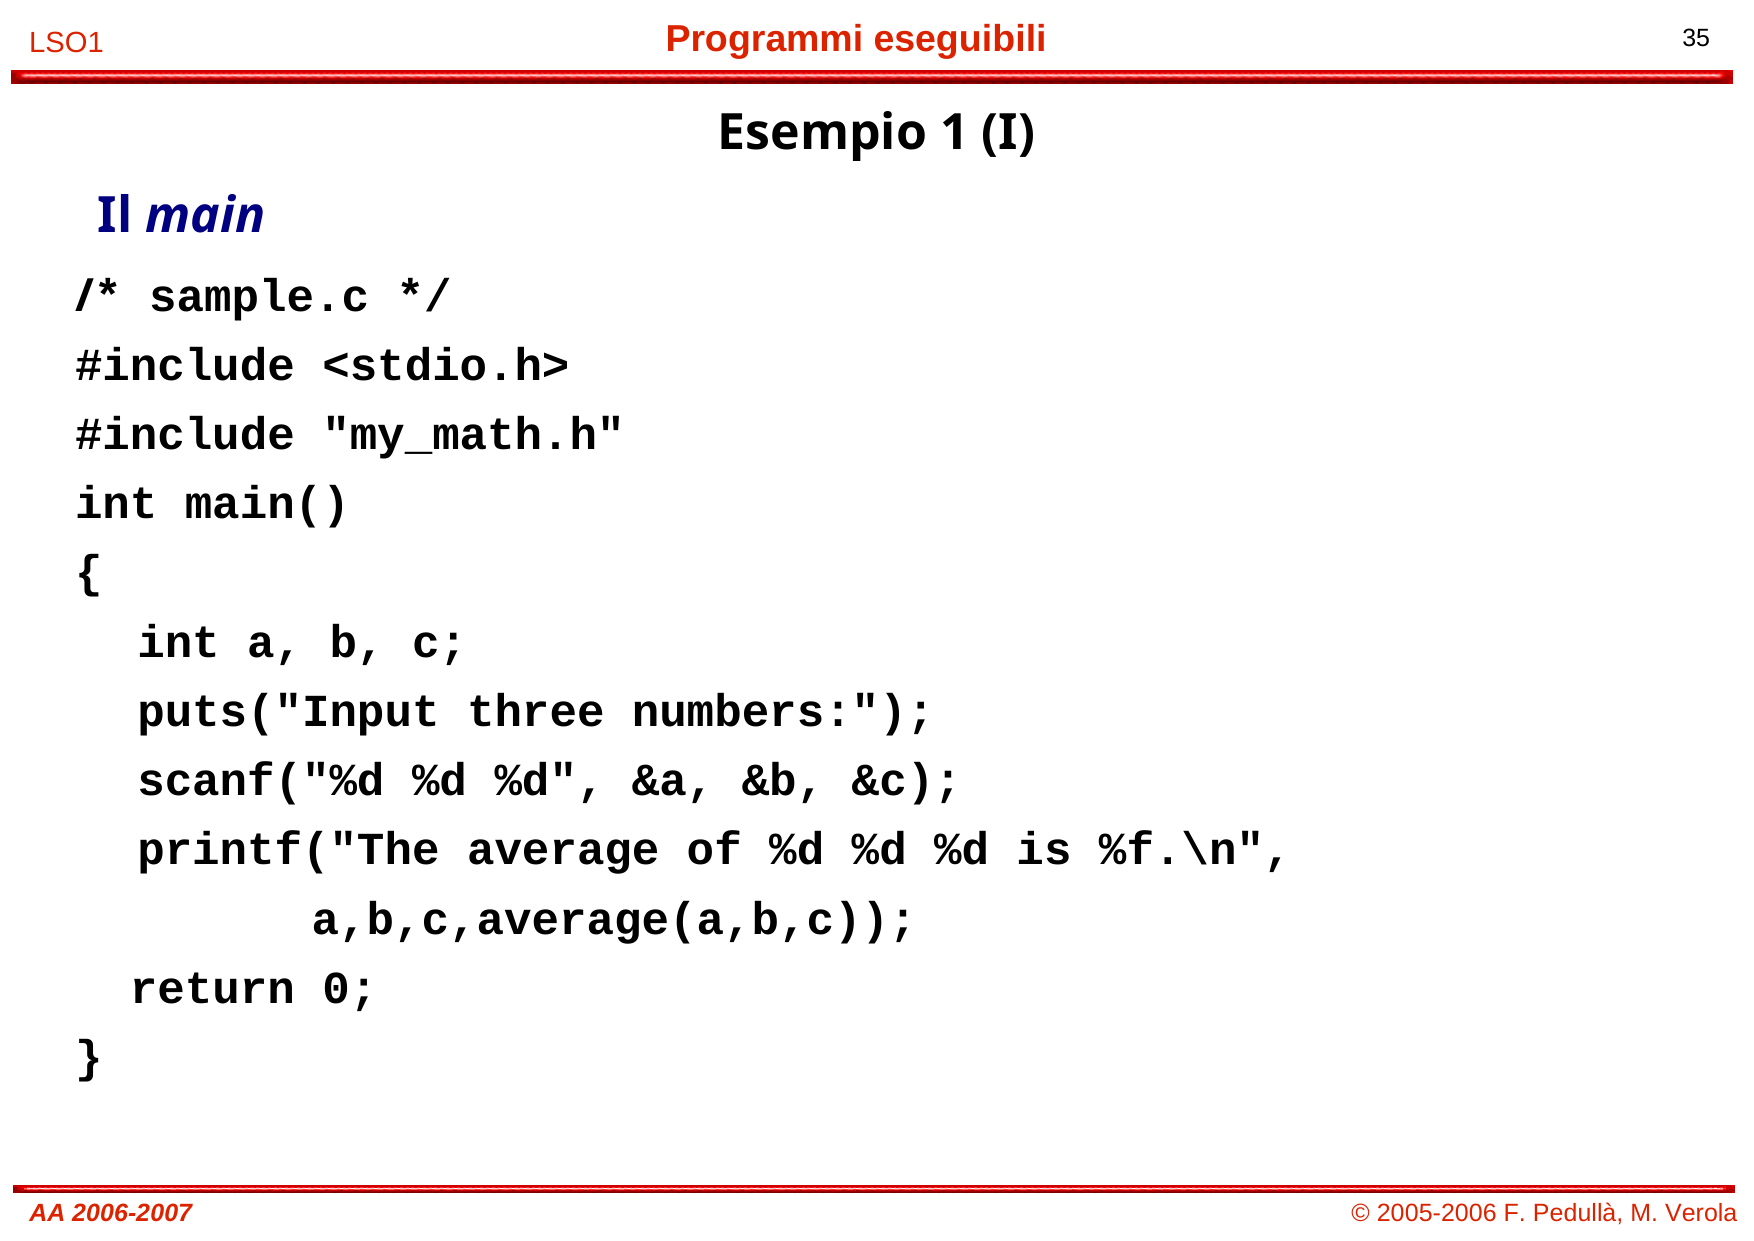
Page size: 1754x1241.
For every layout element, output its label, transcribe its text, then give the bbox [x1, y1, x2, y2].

list /* sample.c */ #include <stdio.h> #include "my_math.h" int main() { int a, b, c; puts("Input three numbers:"); scanf("%d %d %d", &a, &b, &c); printf("The average of %d %d %d is %f.\n", a,b,c,average(a,b,c)); return 0; } [58, 253, 1696, 1097]
picture [13, 1185, 1735, 1193]
text_box Il main [35, 179, 328, 251]
picture [11, 70, 1733, 84]
title Esempio 1 (I) [590, 76, 1163, 188]
